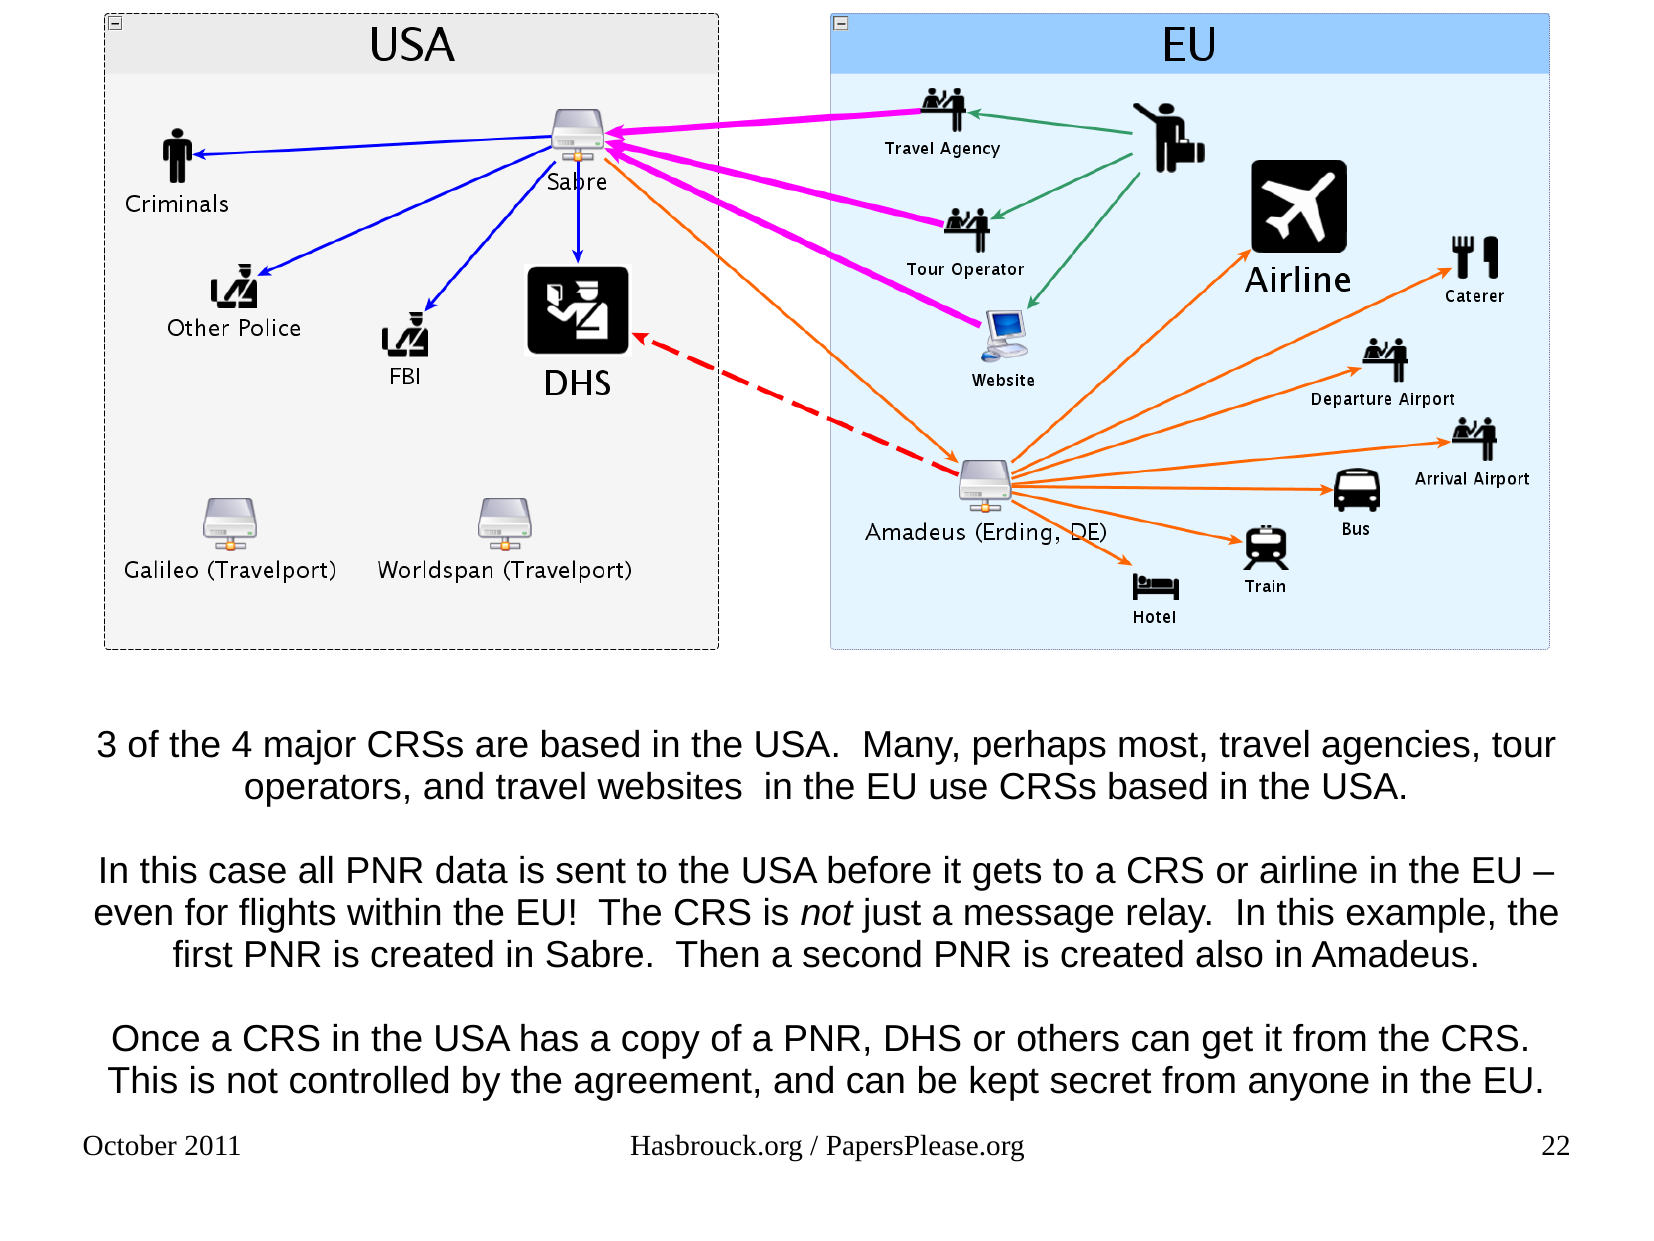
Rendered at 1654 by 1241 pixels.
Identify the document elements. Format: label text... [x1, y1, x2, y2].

subtitle 3 of the 4 major CRSs are based in the USA. Many, perhaps most, travel agencies, tour operators, and travel websites in the EU use CRSs based in the USA. In this case all PNR data is sent to the USA before it gets to a CRS or airline in the EU – even for flights within the EU! The CRS is not just a message relay. In this example, the first PNR is created in Sabre. Then a second PNR is created also in Amadeus. Once a CRS in the USA has a copy of a PNR, DHS or others can get it from the CRS. This is not controlled by the agreement, and can be kept secret from anyone in the EU. [82, 56, 1571, 1102]
picture [89, 0, 1564, 56]
